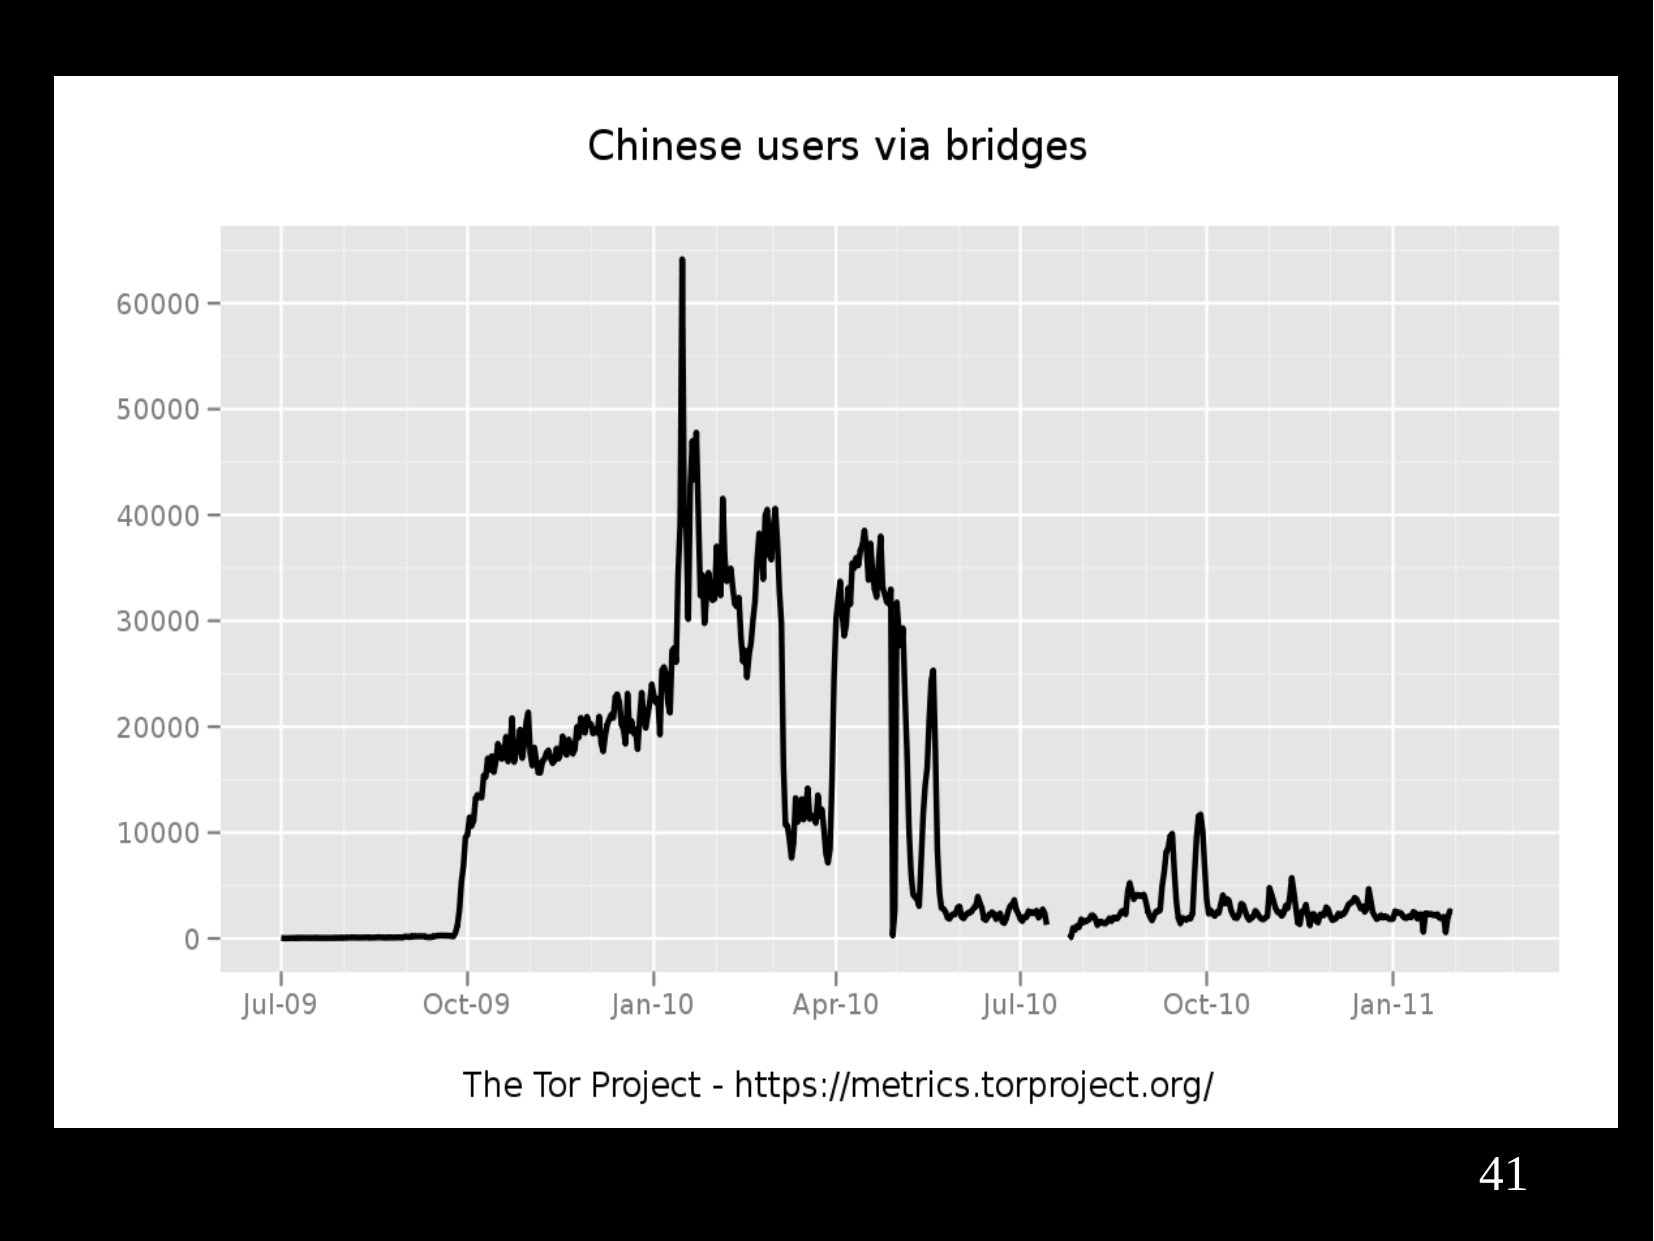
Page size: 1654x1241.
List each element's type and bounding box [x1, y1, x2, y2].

picture [54, 76, 1618, 1128]
